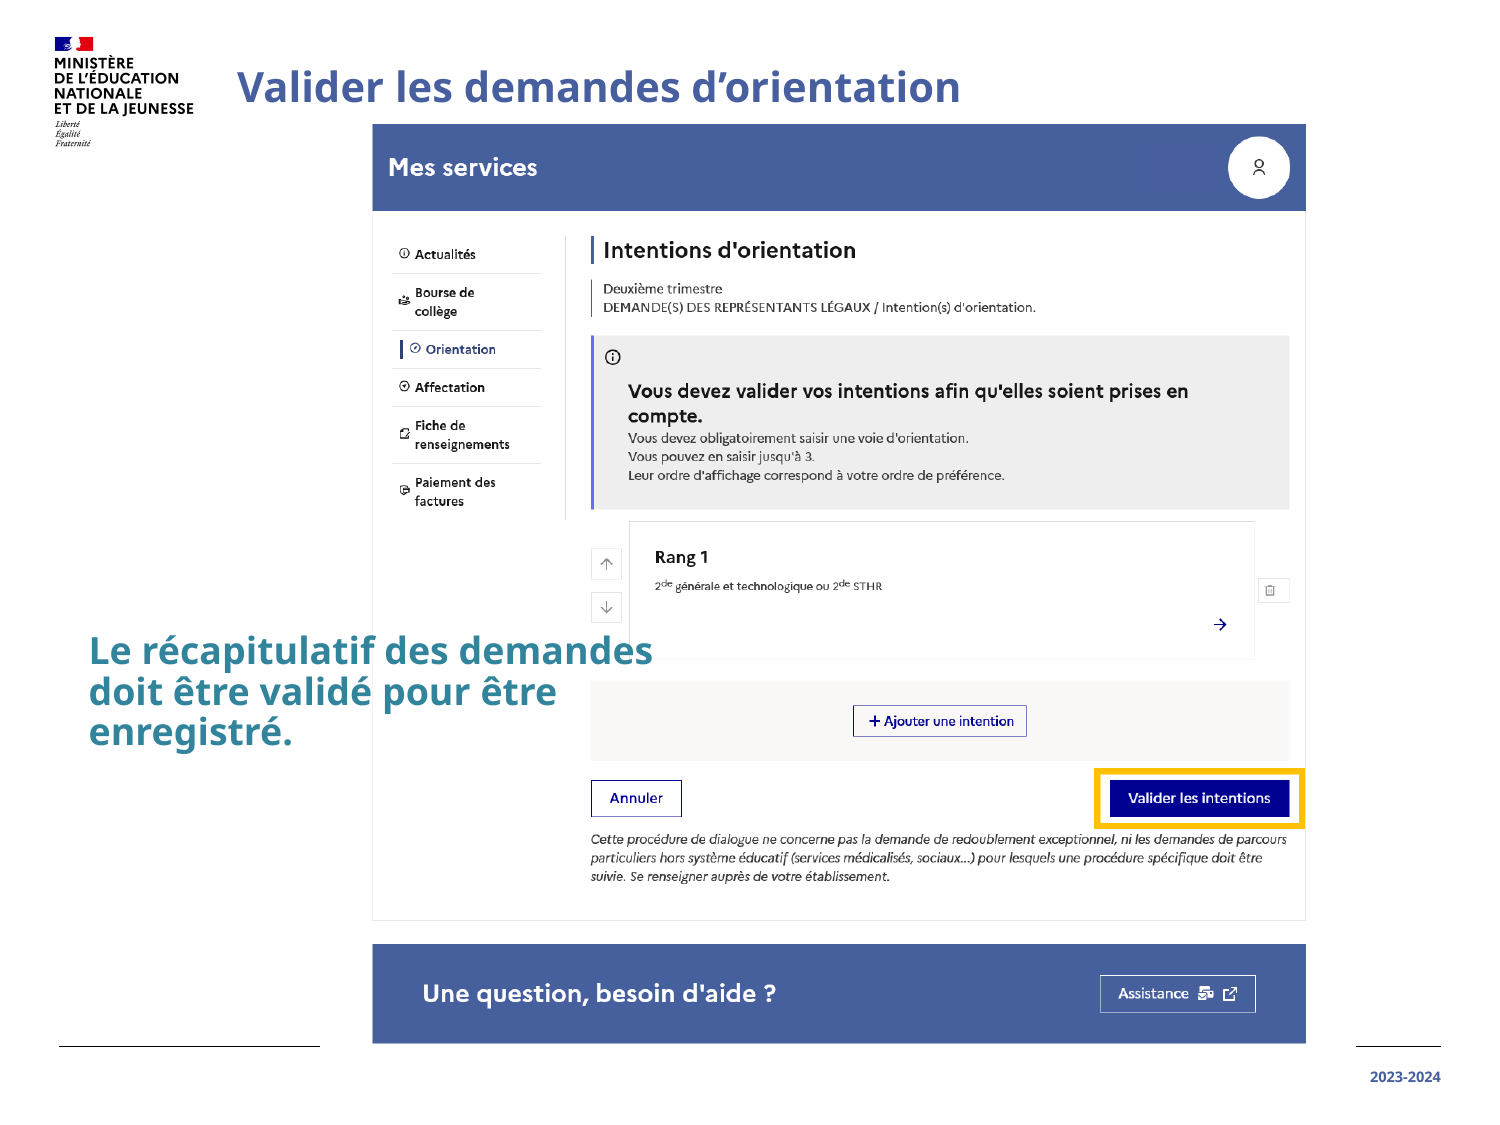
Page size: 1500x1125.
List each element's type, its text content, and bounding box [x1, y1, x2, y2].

slide_number 2023-2024 [1249, 1046, 1441, 1125]
title Le récapitulatif des demandes doit être validé pour être enregistré. [88, 680, 680, 765]
picture [41, 23, 207, 160]
text_box Valider les demandes d’orientation [218, 0, 1424, 126]
picture [320, 119, 1356, 1047]
